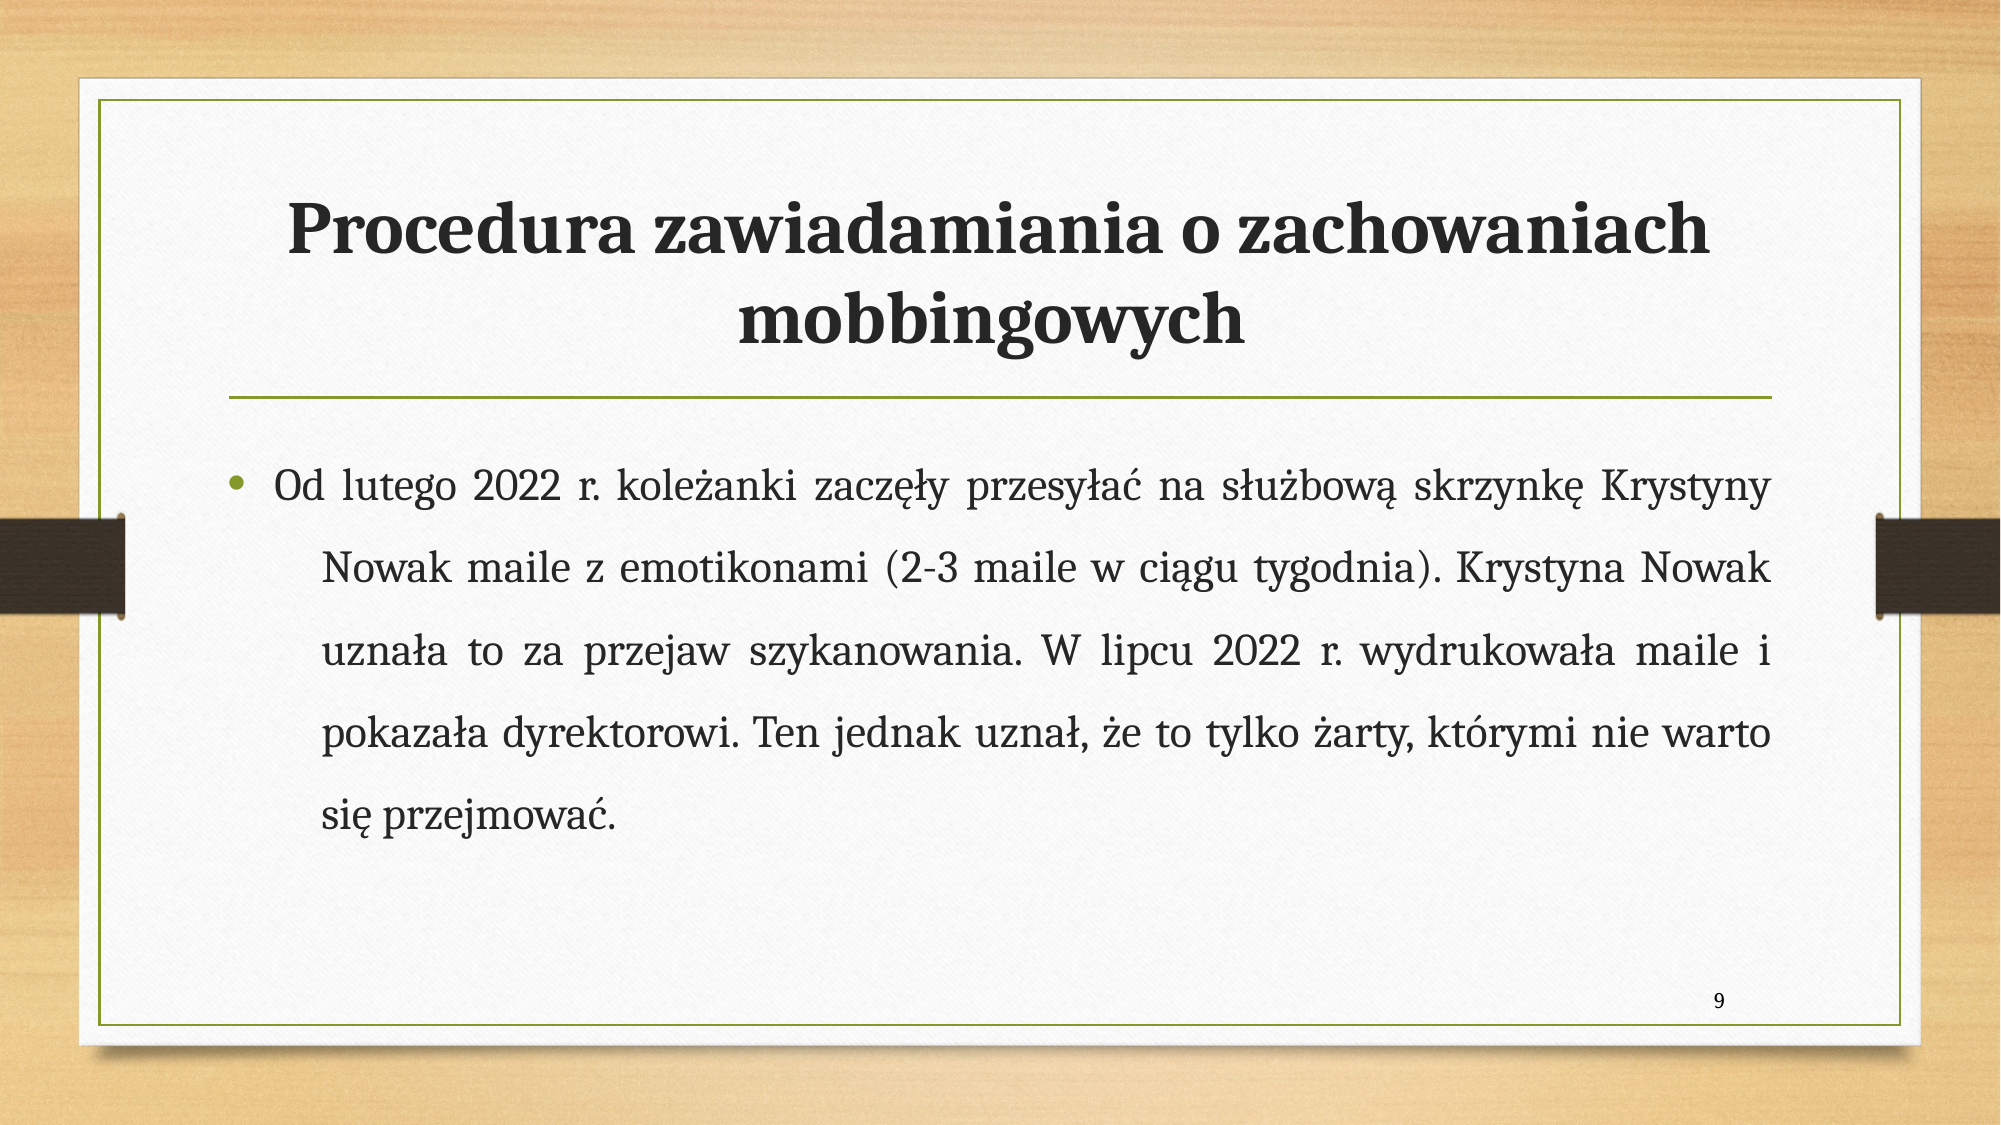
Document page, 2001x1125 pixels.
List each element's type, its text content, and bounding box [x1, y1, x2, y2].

text_box [1698, 979, 1788, 1026]
title Procedura zawiadamiania o zachowaniach mobbingowych [212, 161, 1788, 376]
list Od lutego 2022 r. koleżanki zaczęły przesyłać na służbową skrzynkę Krystyny Nowak maile z emotikonami (2-3 maile w ciągu tygodnia). Krystyna Nowak uznała to za przejaw szykanowania. W lipcu 2022 r. wydrukowała maile i pokazała dyrektorowi. Ten jednak uznał, że to tylko żarty, którymi nie warto się przejmować. [212, 419, 1788, 964]
